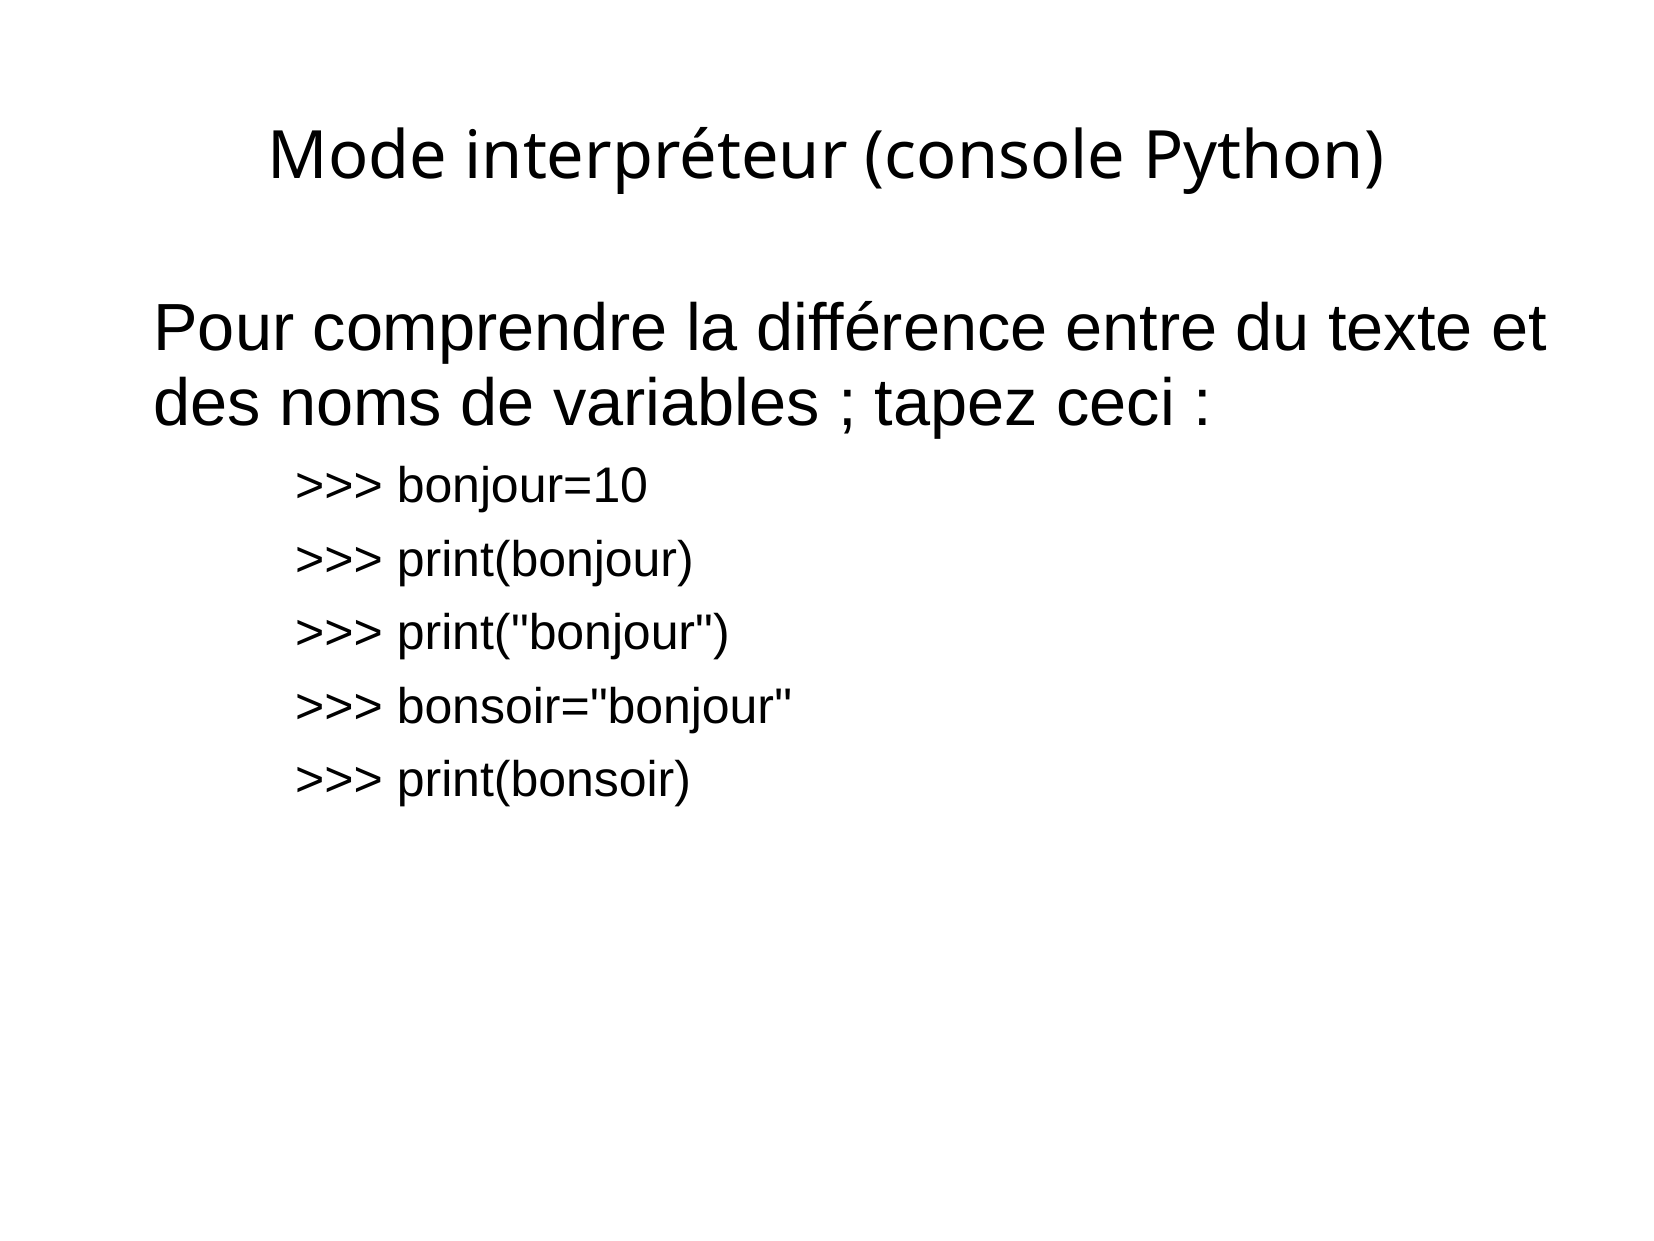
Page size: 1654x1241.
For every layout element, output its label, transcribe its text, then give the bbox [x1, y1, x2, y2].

title Mode interpréteur (console Python) [82, 49, 1571, 257]
list Pour comprendre la différence entre du texte et des noms de variables ; tapez ceci : >>> bonjour=10 >>> print(bonjour) >>> print("bonjour") >>> bonsoir="bonjour" >>> print(bonsoir) [82, 290, 1571, 1010]
